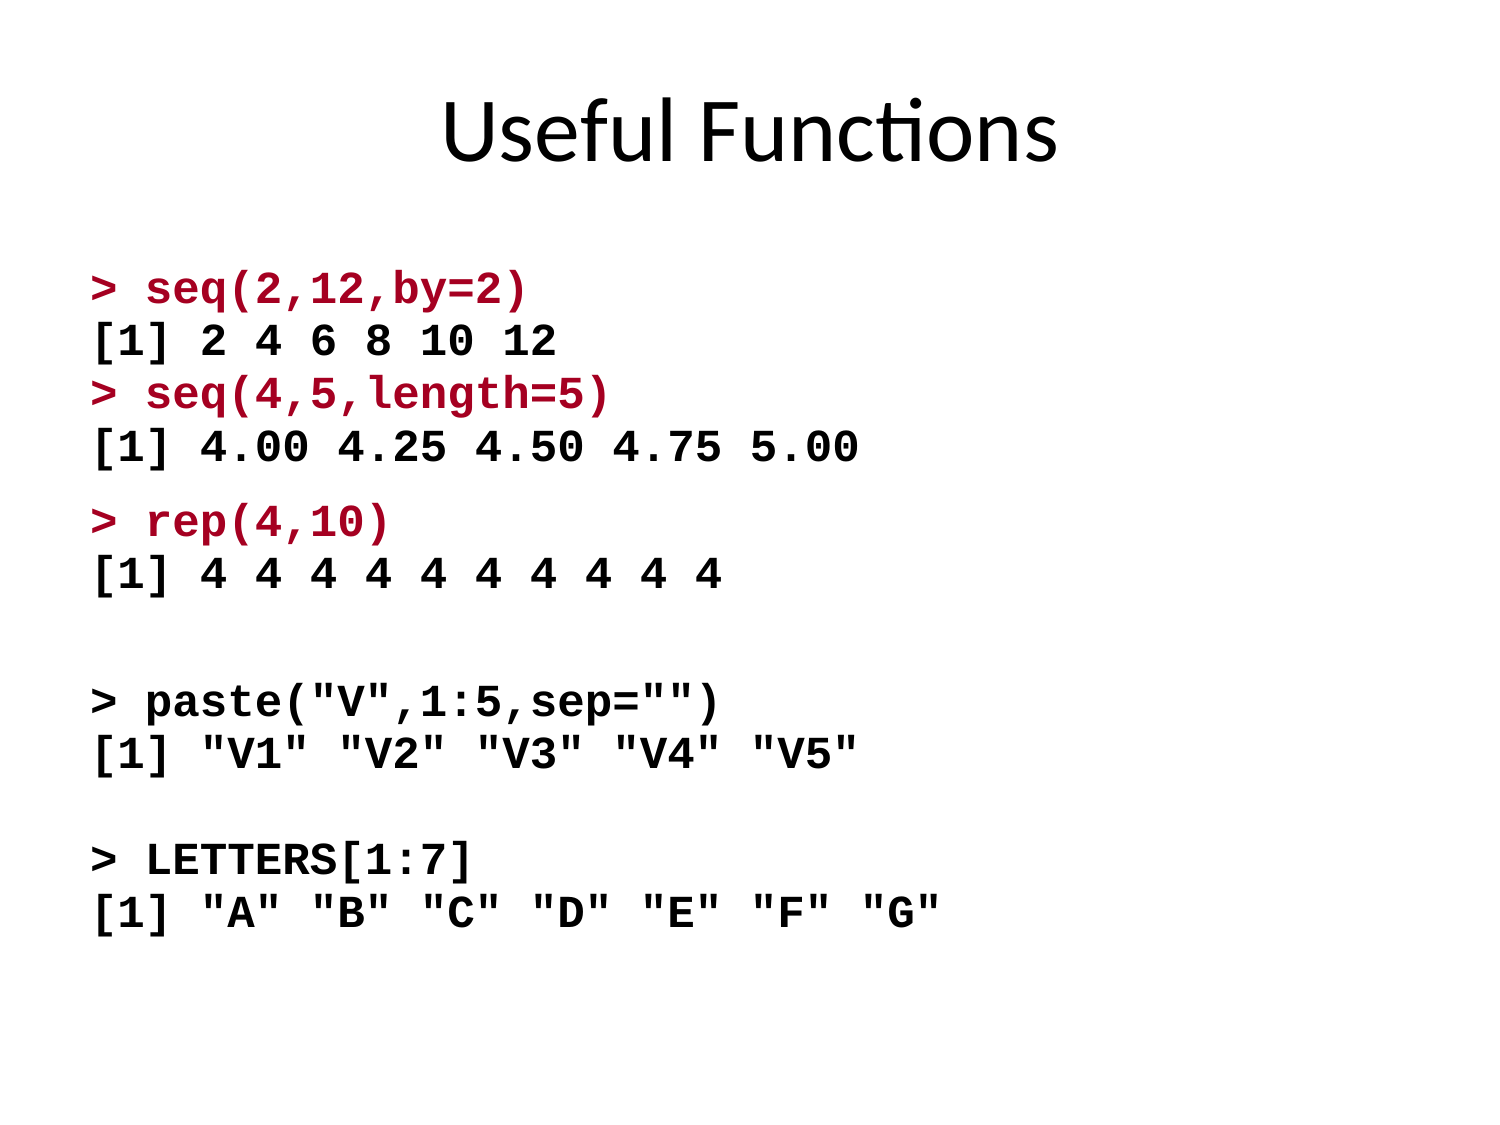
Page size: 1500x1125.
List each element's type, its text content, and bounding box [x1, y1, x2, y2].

title Useful Functions [75, 45, 1426, 233]
list > seq(2,12,by=2) [1] 2 4 6 8 10 12 > seq(4,5,length=5) [1] 4.00 4.25 4.50 4.75 5.00 > rep(4,10) [1] 4 4 4 4 4 4 4 4 4 4 > paste("V",1:5,sep="") [1] "V1" "V2" "V3" "V4" "V5" > LETTERS[1:7] [1] "A" "B" "C" "D" "E" "F" "G" [75, 262, 1426, 1006]
